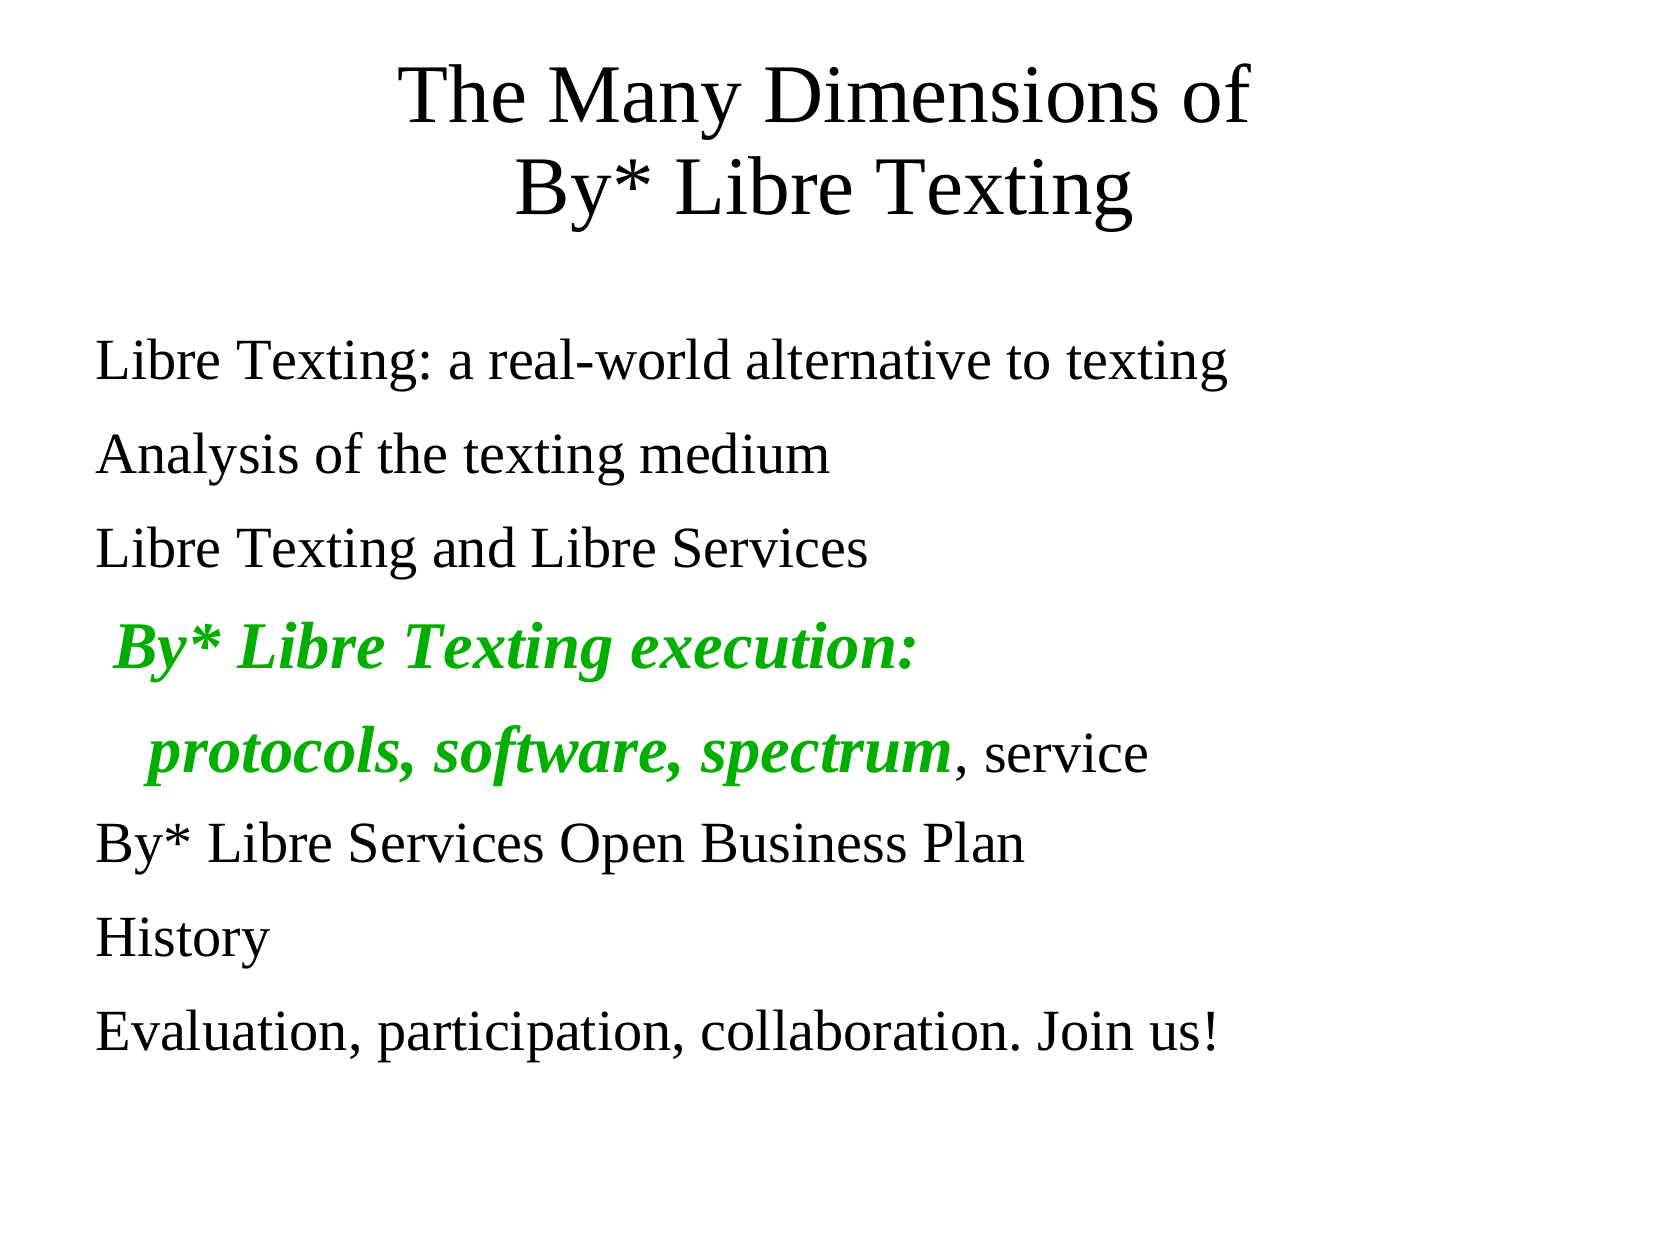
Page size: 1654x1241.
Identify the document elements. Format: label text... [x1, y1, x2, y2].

list Libre Texting: a real-world alternative to texting Analysis of the texting medium Libre Texting and Libre Services By* Libre Texting execution: protocols, software, spectrum, service By* Libre Services Open Business Plan History Evaluation, participation, collaboration. Join us! [77, 327, 1575, 1124]
title The Many Dimensions of By* Libre Texting [119, 36, 1532, 245]
